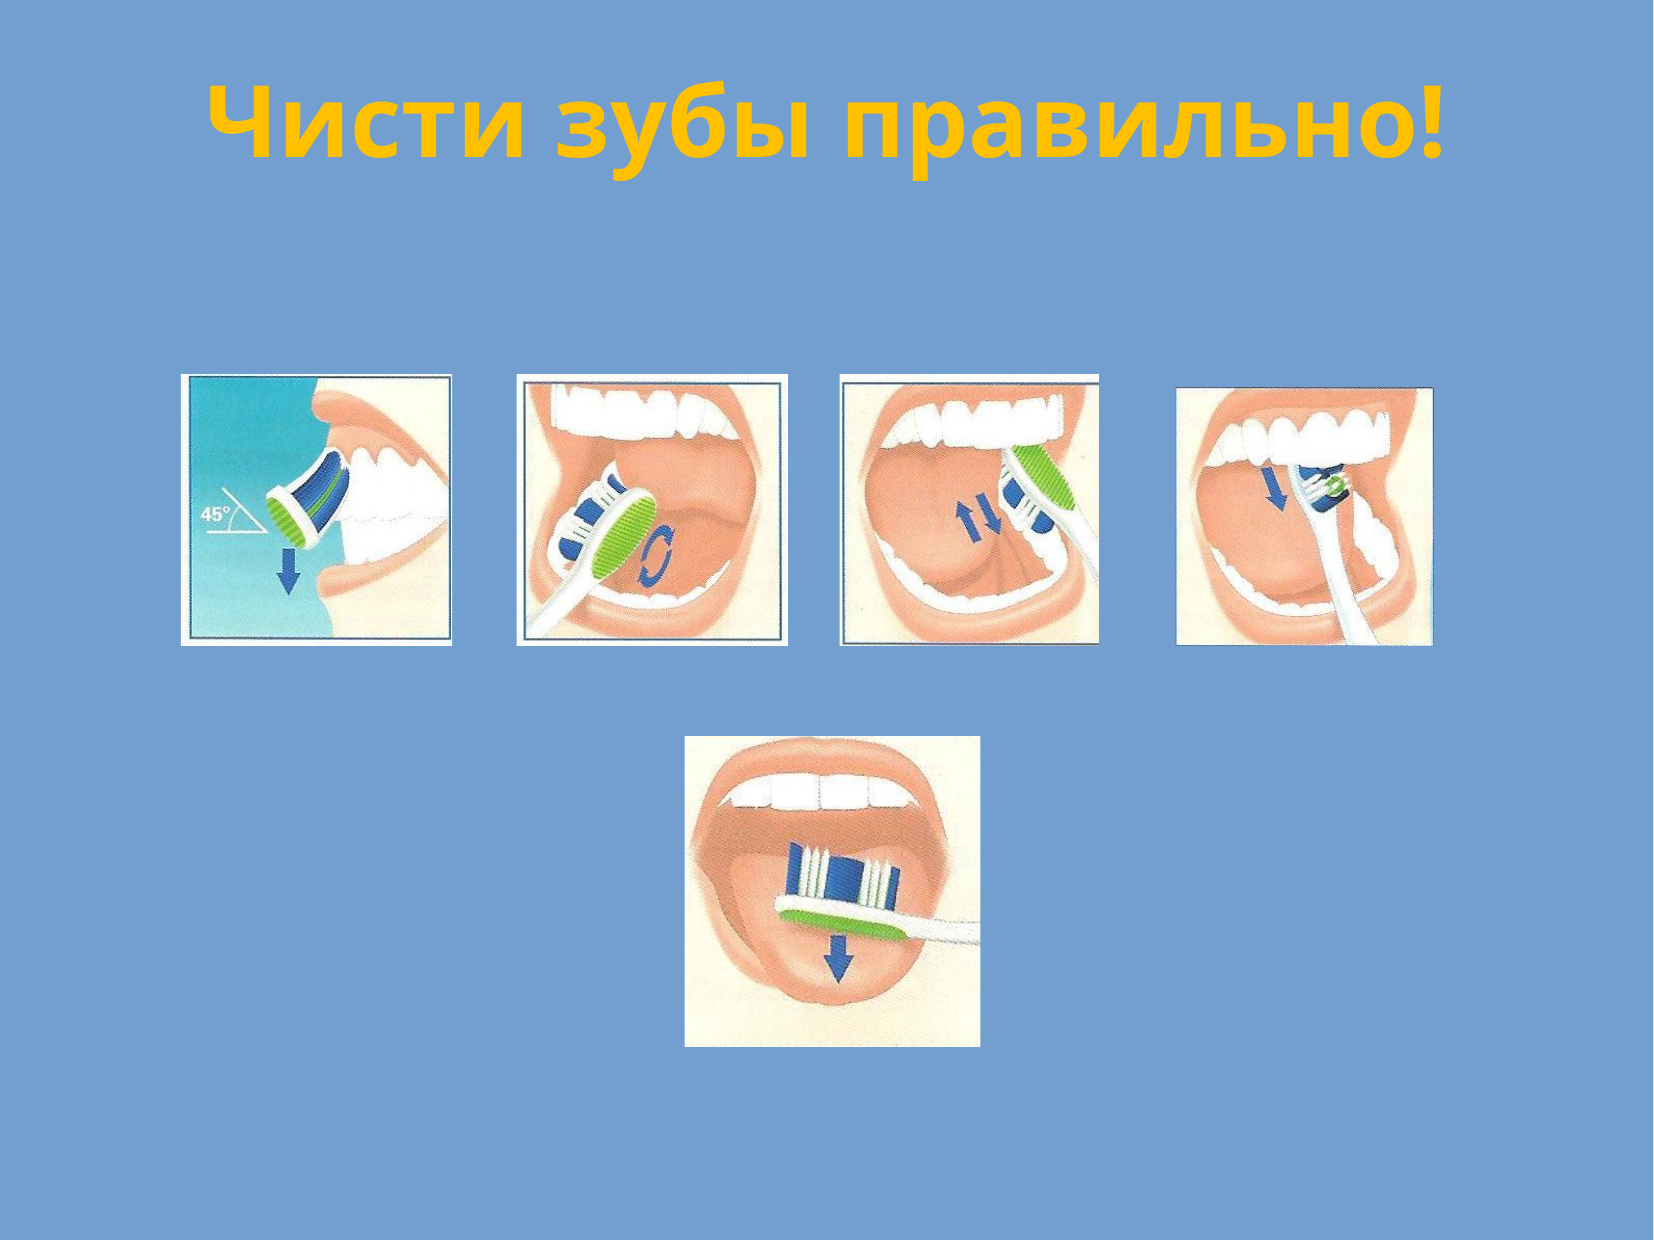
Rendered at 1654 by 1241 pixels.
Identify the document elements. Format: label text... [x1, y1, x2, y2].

picture [684, 736, 981, 1047]
title Чисти зубы правильно! [82, 49, 1571, 257]
picture [1175, 387, 1434, 646]
picture [180, 374, 453, 646]
picture [839, 374, 1099, 646]
picture [516, 374, 788, 646]
